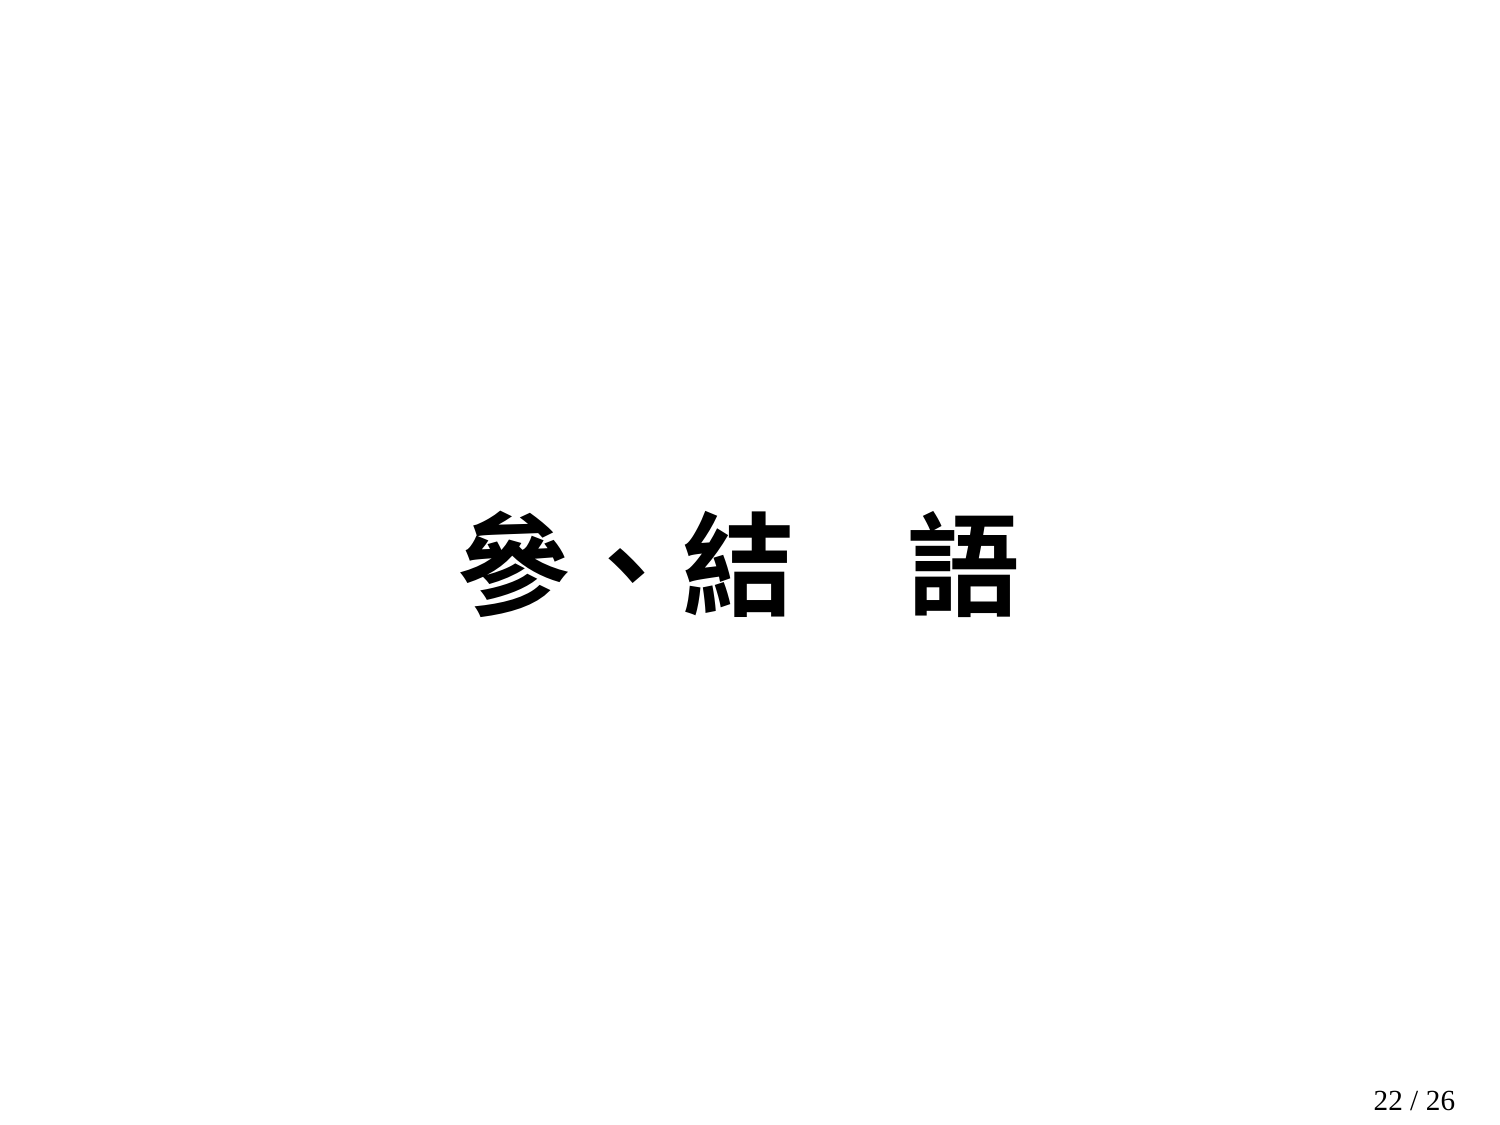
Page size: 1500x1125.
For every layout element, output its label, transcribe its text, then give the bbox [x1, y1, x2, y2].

text_box 參、結 語 [442, 465, 1153, 660]
